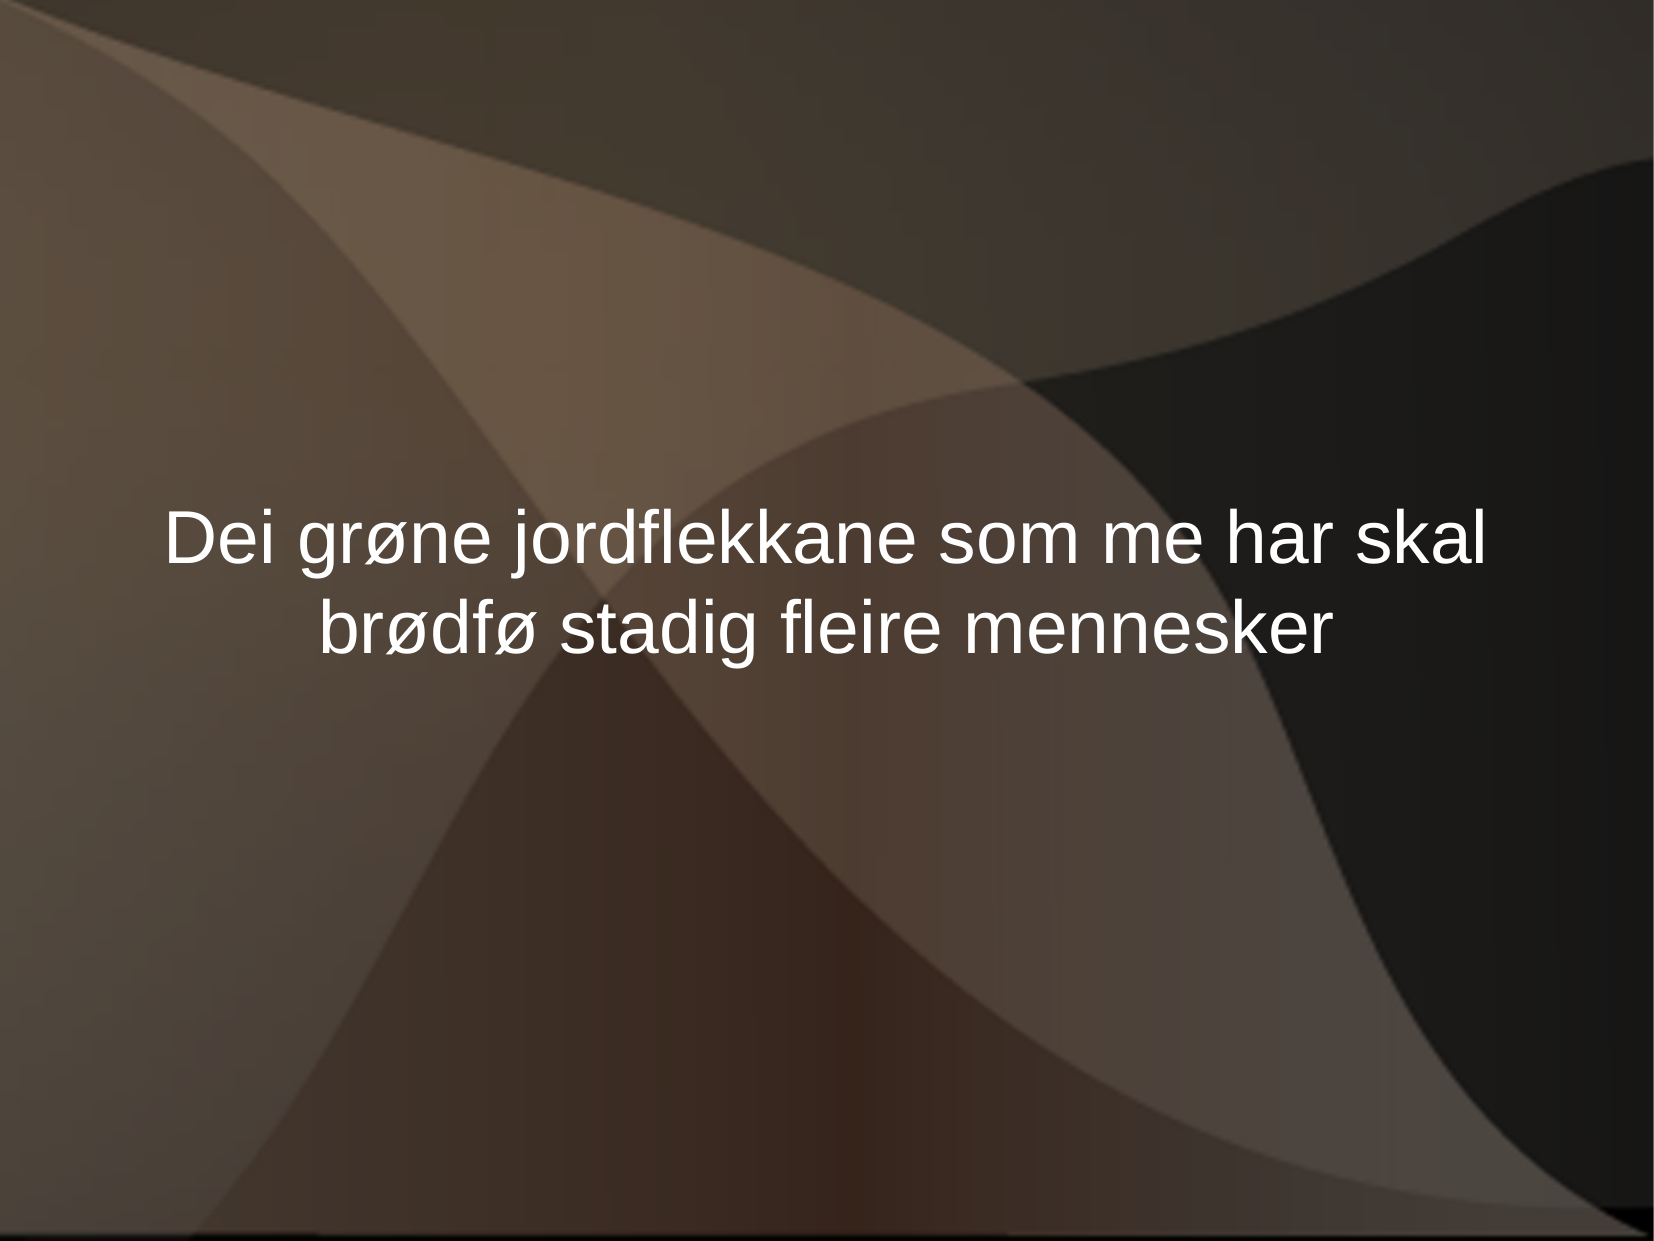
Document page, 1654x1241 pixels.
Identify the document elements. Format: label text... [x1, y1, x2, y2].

subtitle Dei grøne jordflekkane som me har skal brødfø stadig fleire mennesker [82, 49, 1571, 1109]
